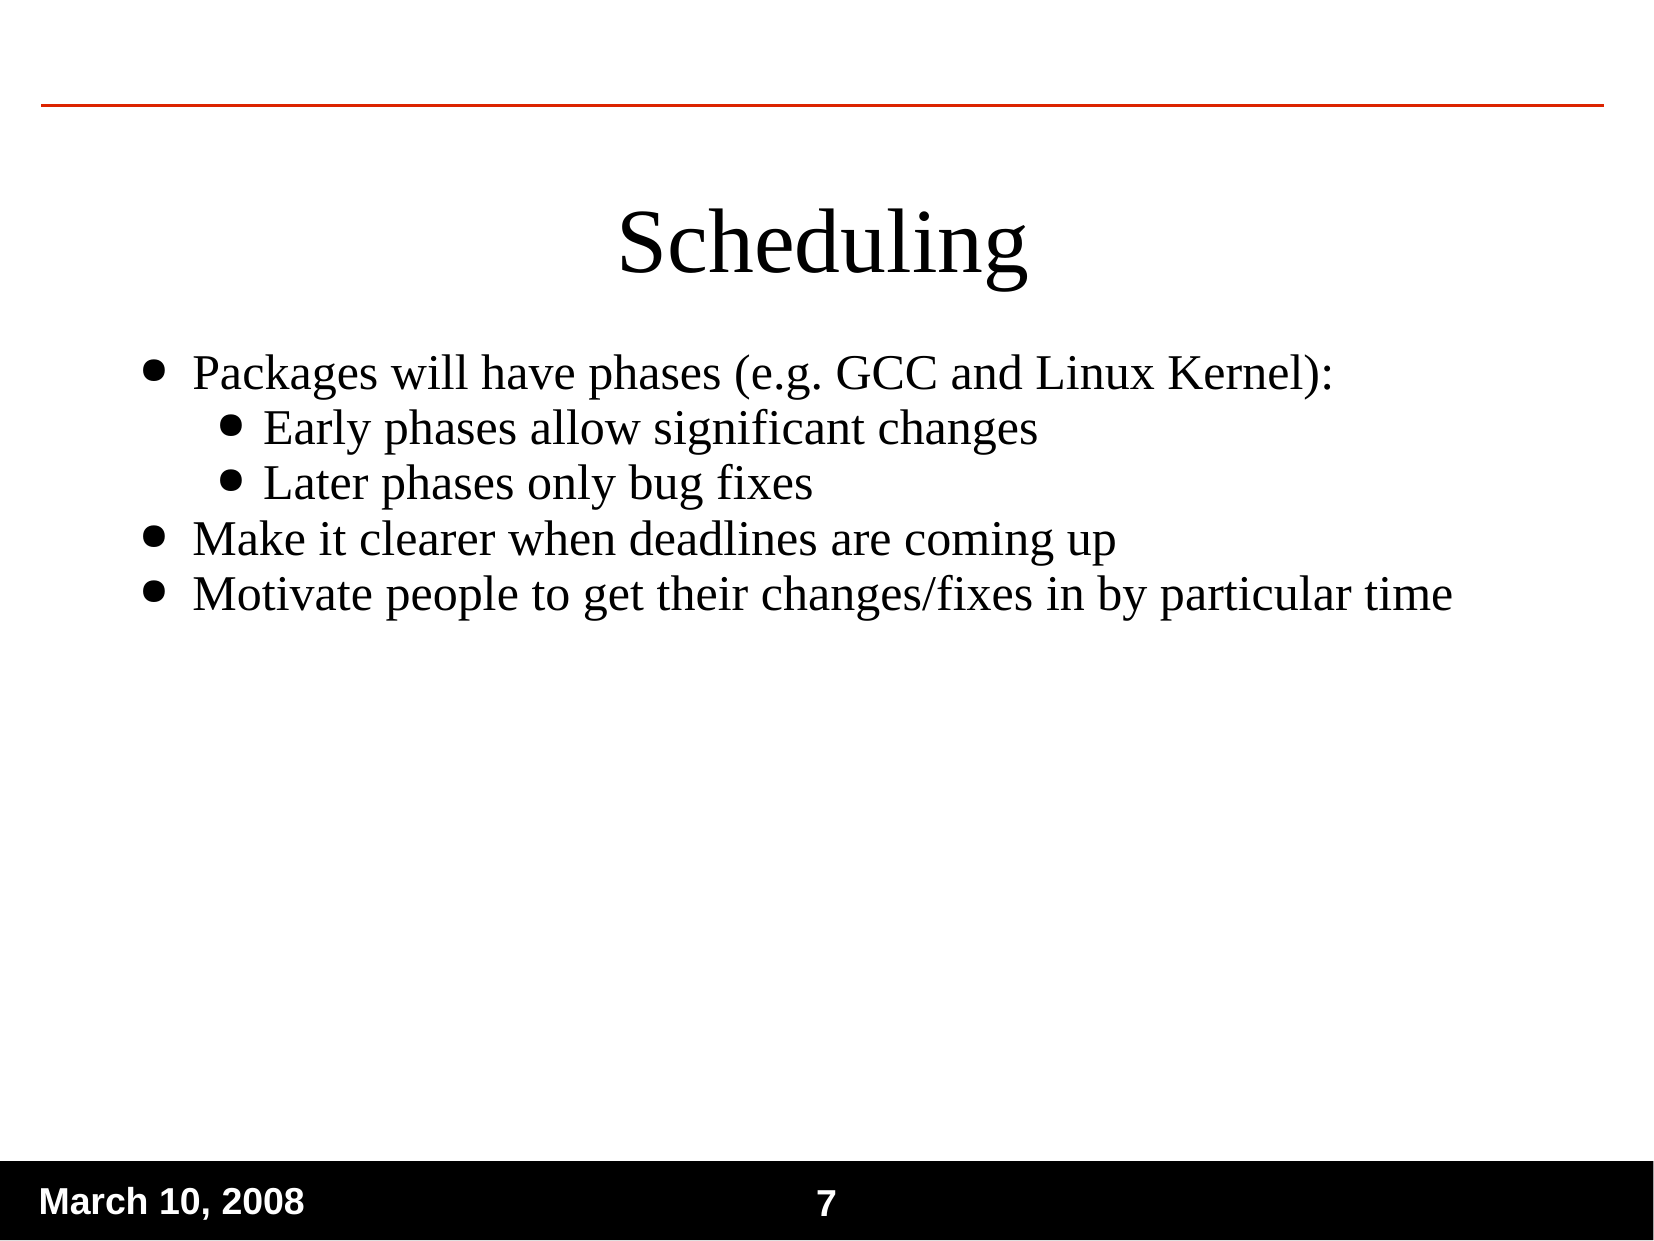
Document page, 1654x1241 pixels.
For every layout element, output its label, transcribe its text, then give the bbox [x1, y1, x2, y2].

title Scheduling [117, 137, 1530, 346]
list Packages will have phases (e.g. GCC and Linux Kernel): Early phases allow significant changes Later phases only bug fixes Make it clearer when deadlines are coming up Motivate people to get their changes/fixes in by particular time [121, 344, 1534, 1127]
